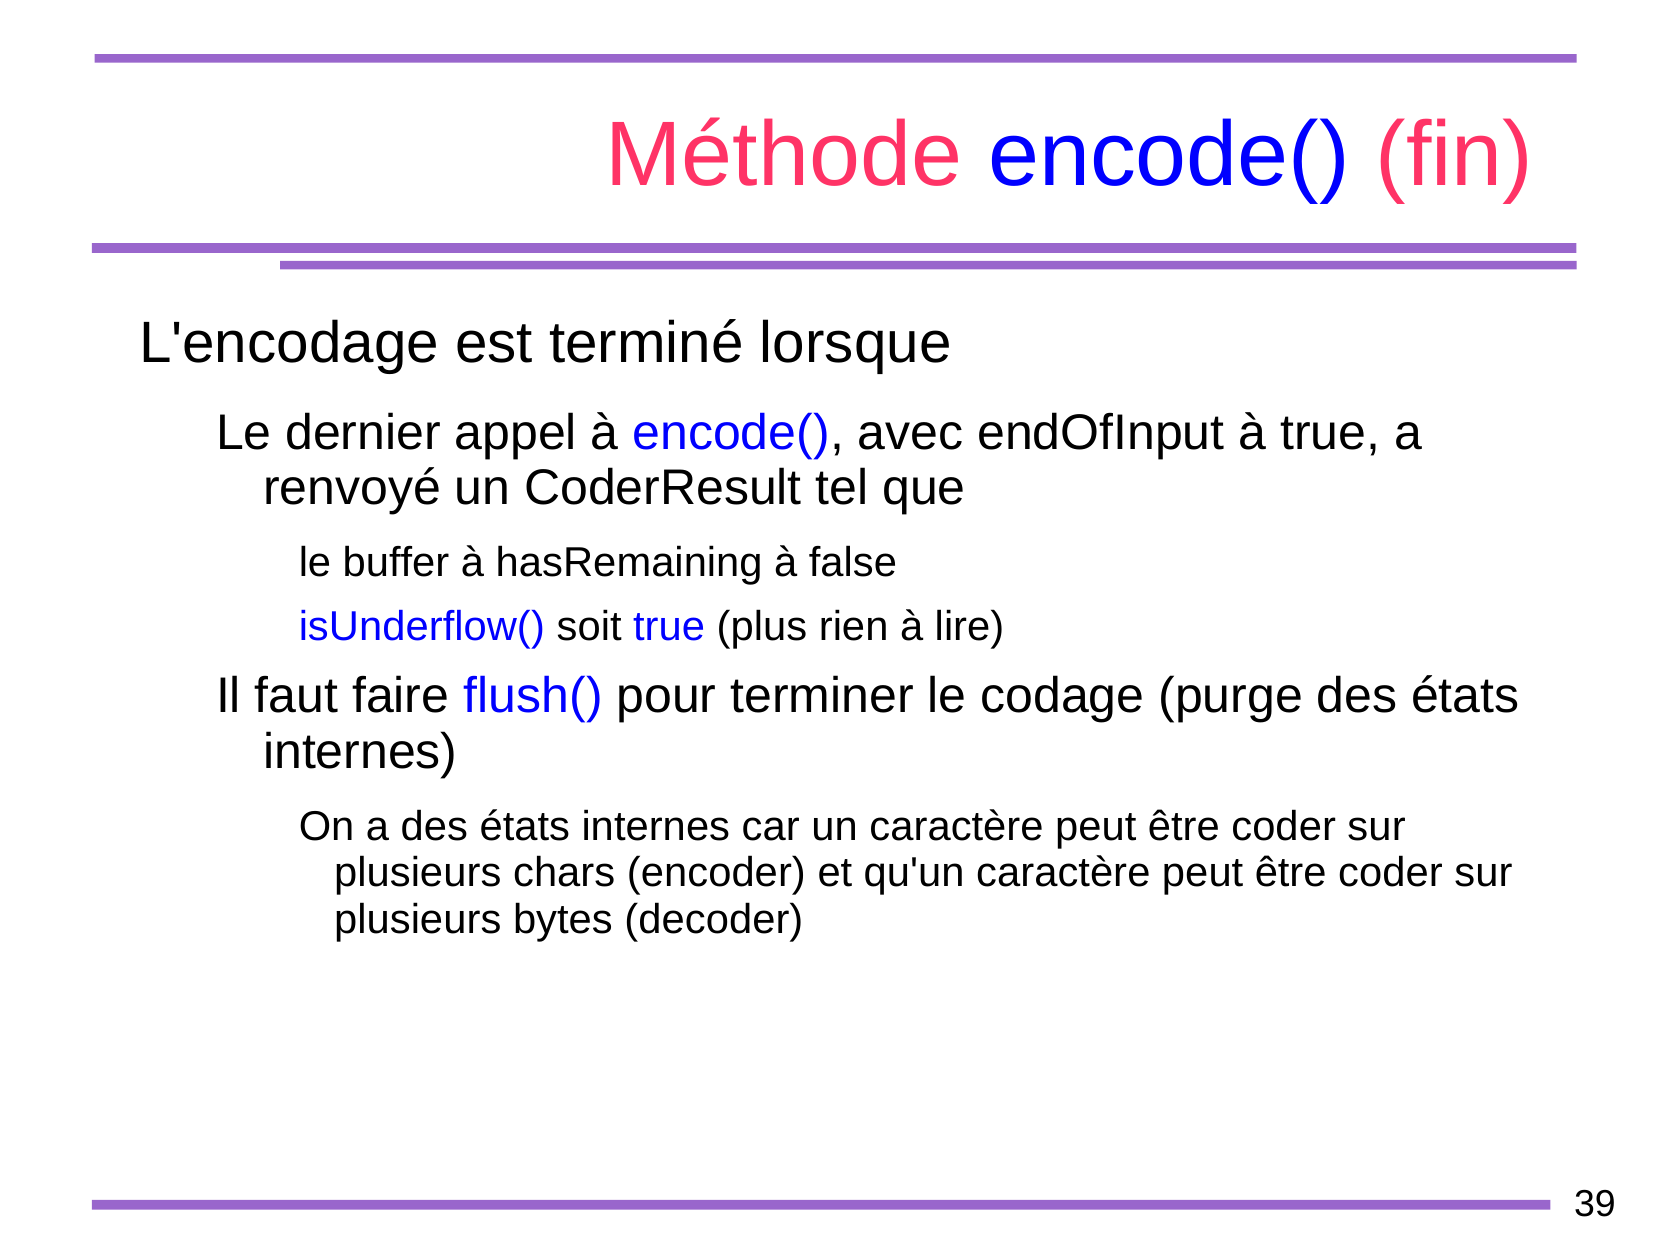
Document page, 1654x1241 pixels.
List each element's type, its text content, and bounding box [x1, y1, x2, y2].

list L'encodage est terminé lorsque Le dernier appel à encode(), avec endOfInput à true, a renvoyé un CoderResult tel que le buffer à hasRemaining à false isUnderflow() soit true (plus rien à lire) Il faut faire flush() pour terminer le codage (purge des états internes) On a des états internes car un caractère peut être coder sur plusieurs chars (encoder) et qu'un caractère peut être coder sur plusieurs bytes (decoder) [121, 309, 1534, 1162]
title Méthode encode() (fin) [121, 49, 1534, 257]
